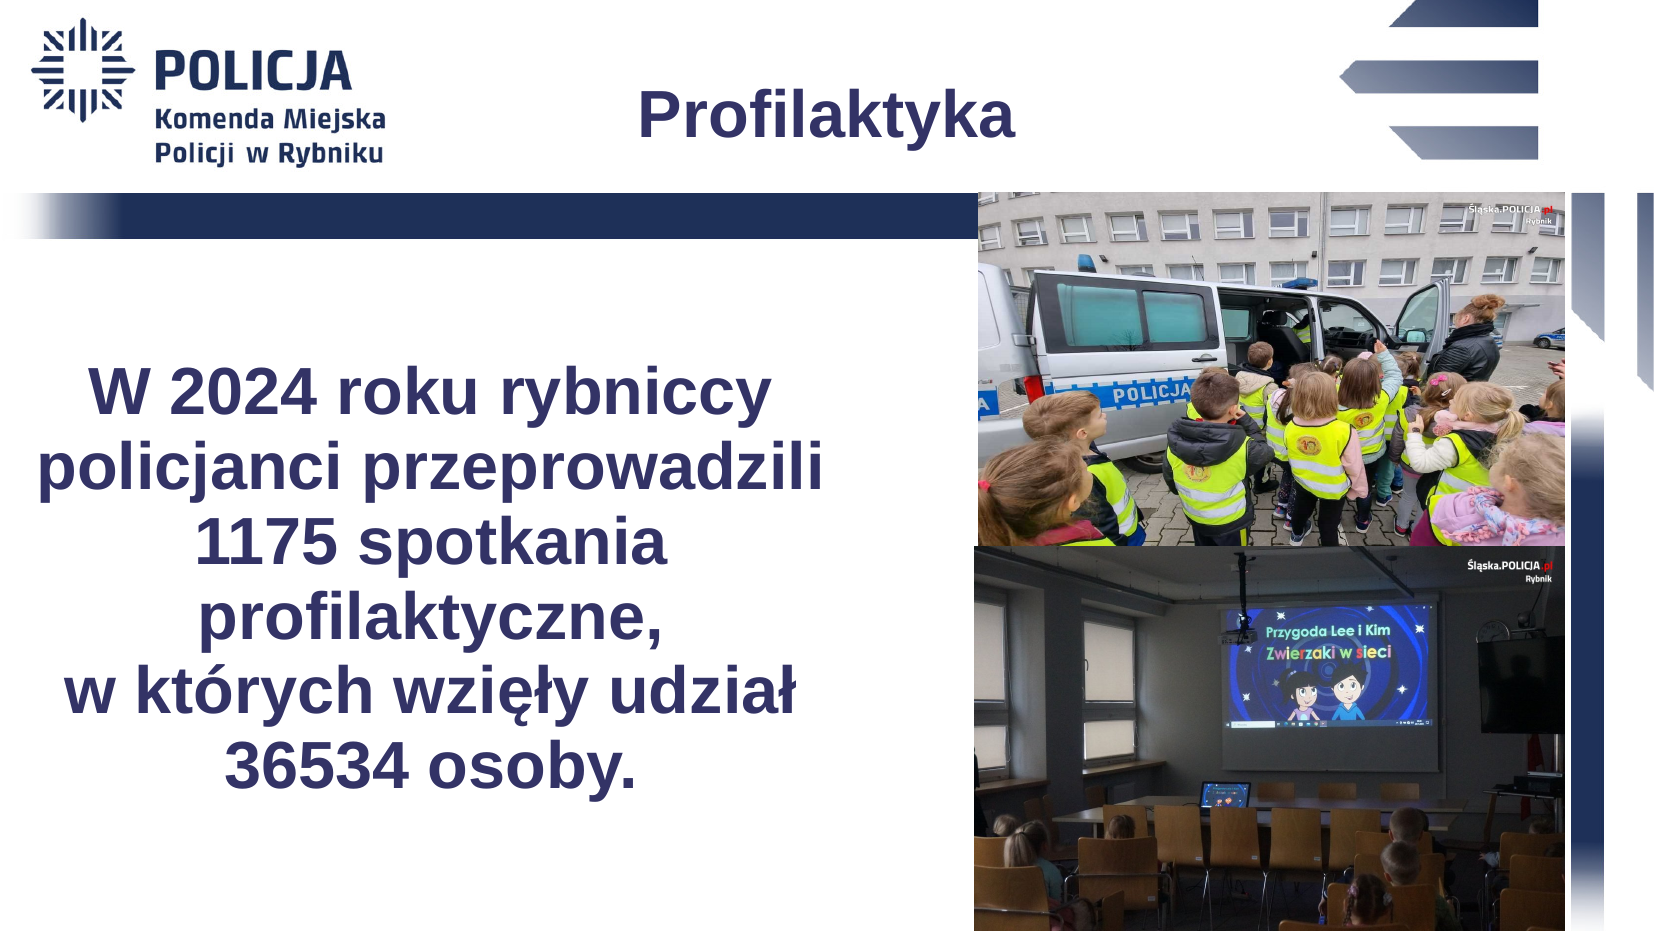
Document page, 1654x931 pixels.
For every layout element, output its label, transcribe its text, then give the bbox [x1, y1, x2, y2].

title Profilaktyka [82, 37, 1571, 193]
picture [0, 0, 1654, 931]
title W 2024 roku rybniccy policjanci przeprowadzili 1175 spotkania profilaktyczne, w których wzięły udział 36534 osoby. [23, 248, 839, 910]
